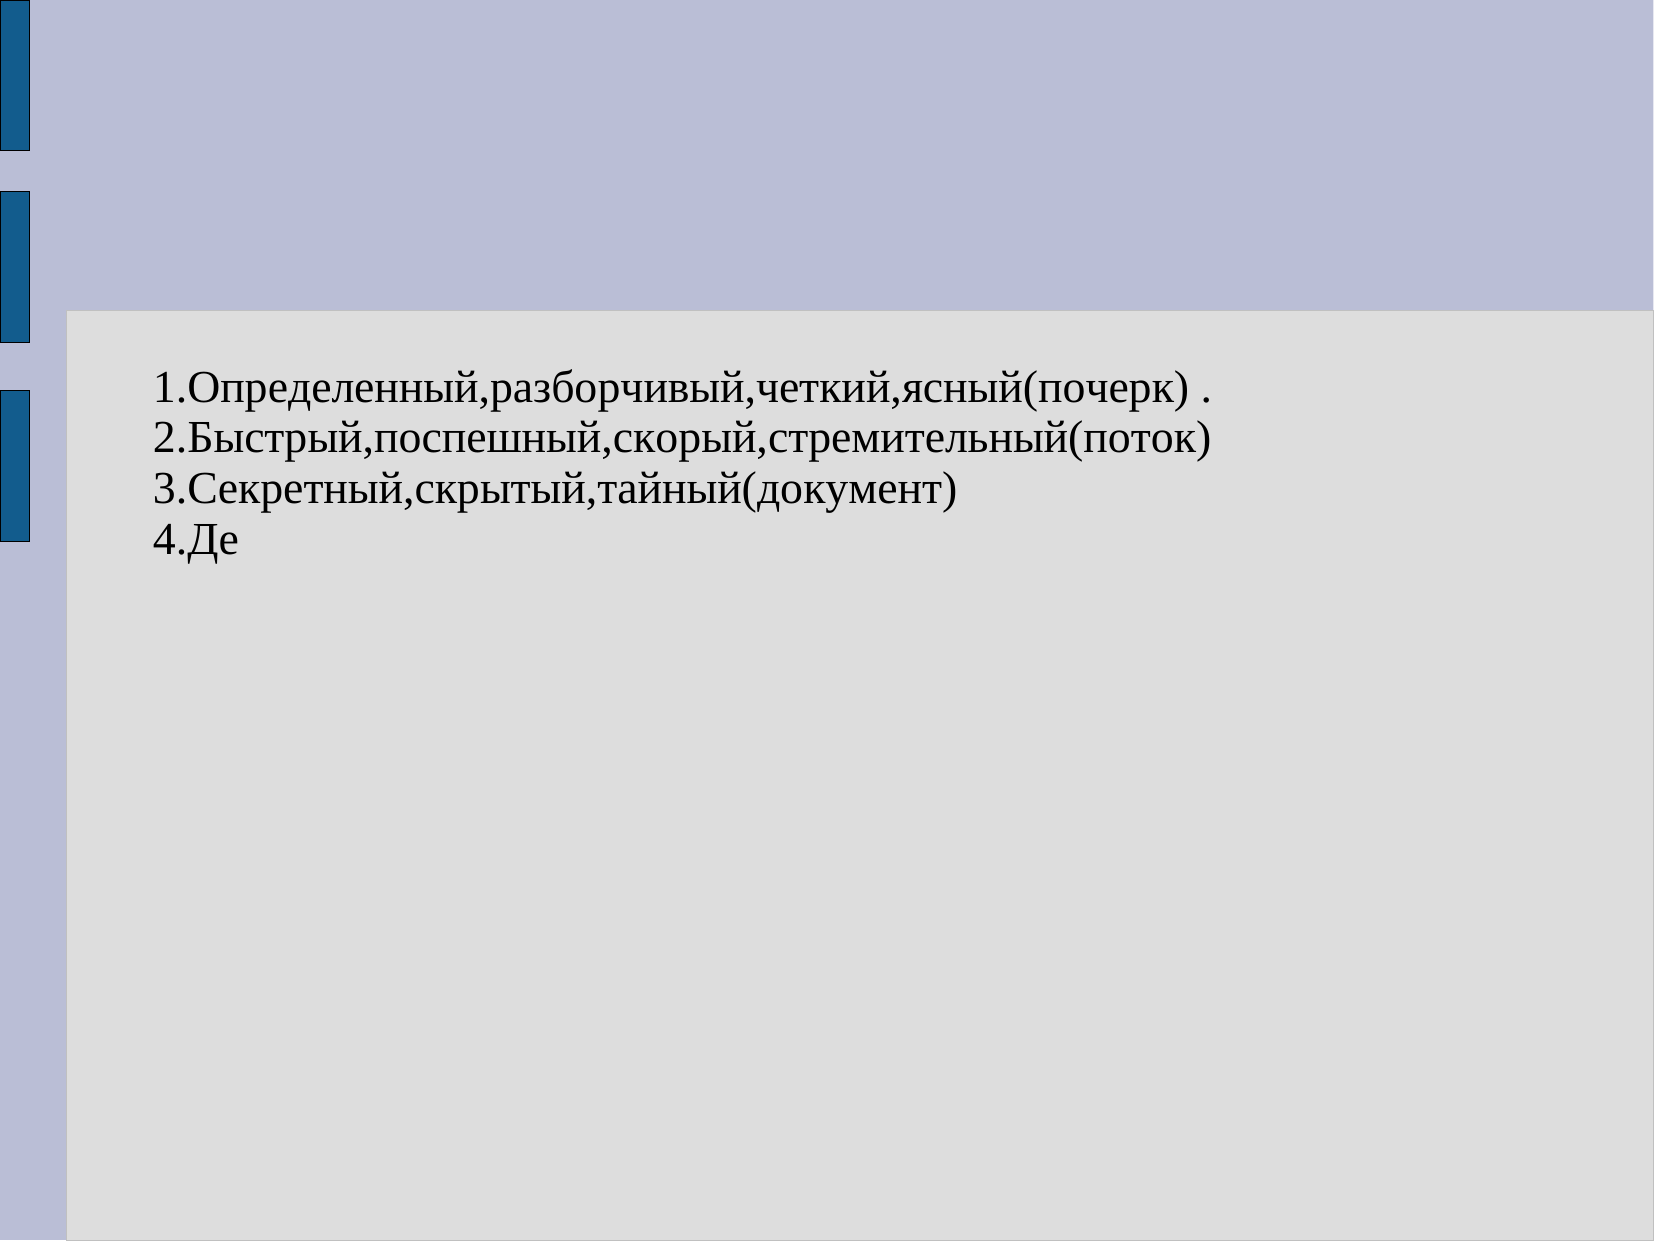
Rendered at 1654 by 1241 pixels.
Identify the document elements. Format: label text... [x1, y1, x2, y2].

subtitle 1.Определенный,разборчивый,четкий,ясный(почерк) . 2.Быстрый,поспешный,скорый,стремительный(поток) 3.Секретный,скрытый,тайный(документ) 4.Де [152, 340, 1565, 1194]
